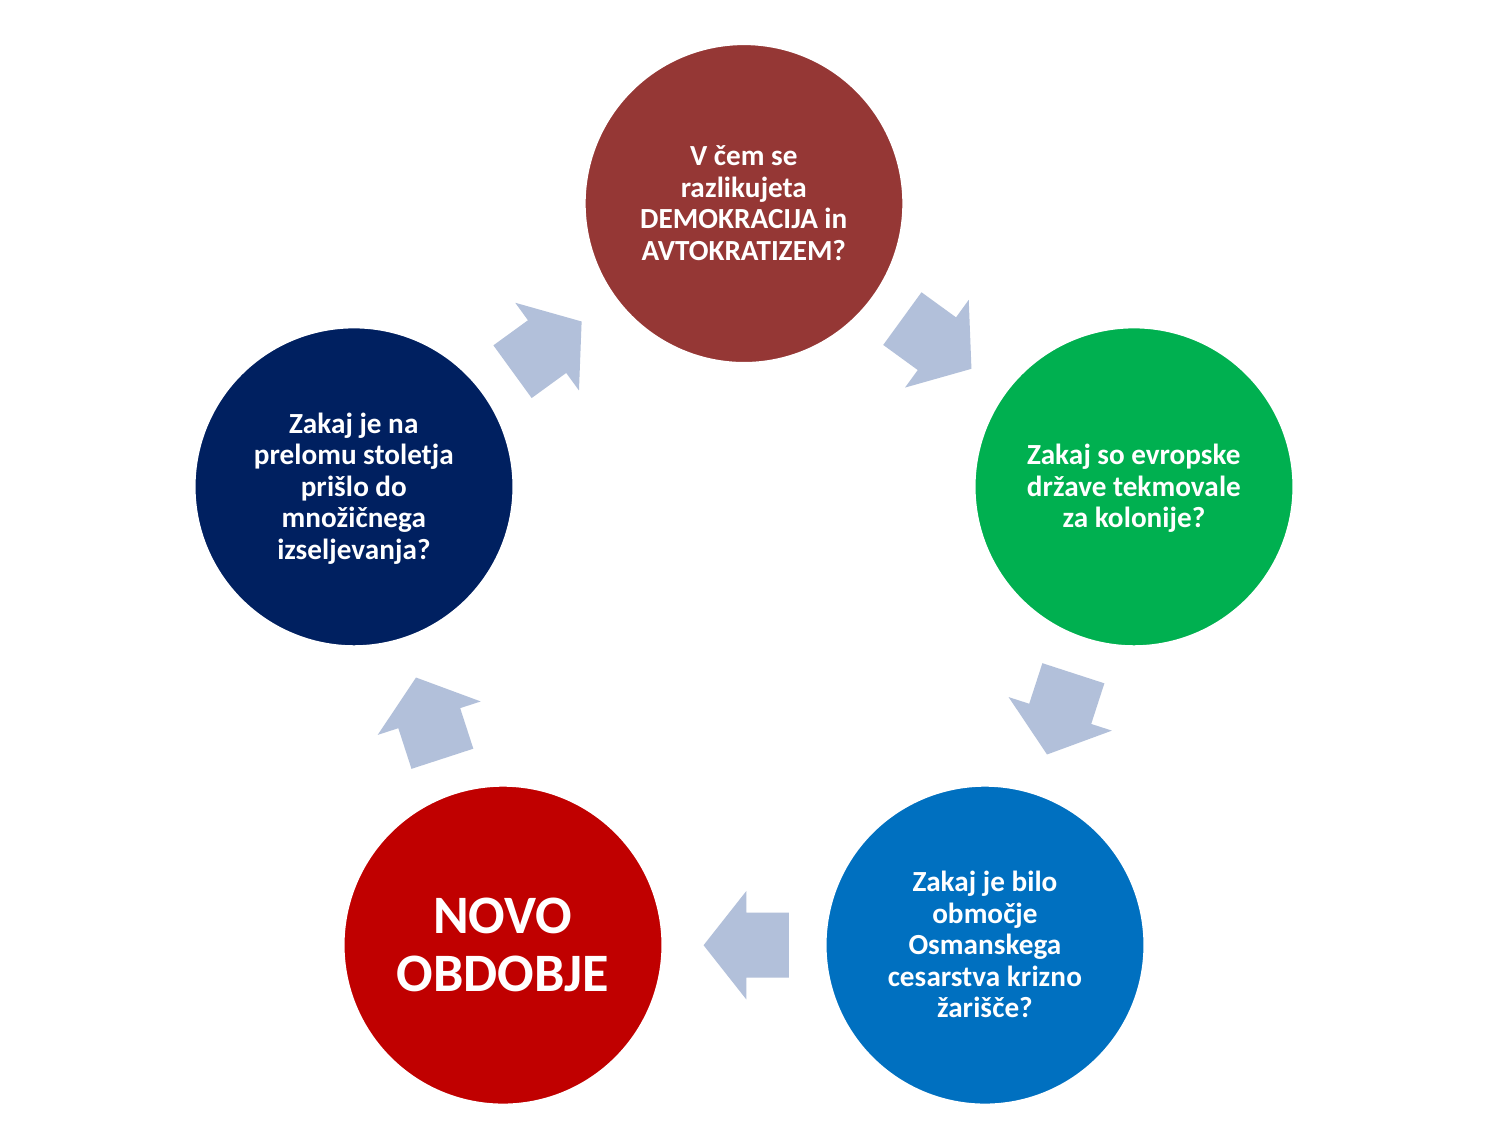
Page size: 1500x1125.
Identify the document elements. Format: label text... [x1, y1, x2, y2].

text_box [883, 292, 972, 388]
text_box Zakaj je na prelomu stoletja prišlo do množičnega izseljevanja? [193, 326, 515, 648]
text_box Zakaj je bilo območje Osmanskega cesarstva krizno žarišče? [824, 784, 1146, 1106]
text_box [493, 302, 582, 399]
text_box [703, 891, 789, 1000]
text_box [377, 677, 481, 769]
text_box NOVO OBDOBJE [342, 784, 664, 1106]
text_box V čem se razlikujeta DEMOKRACIJA in AVTOKRATIZEM? [583, 42, 905, 365]
text_box Zakaj so evropske države tekmovale za kolonije? [973, 326, 1295, 648]
text_box [1008, 663, 1112, 755]
